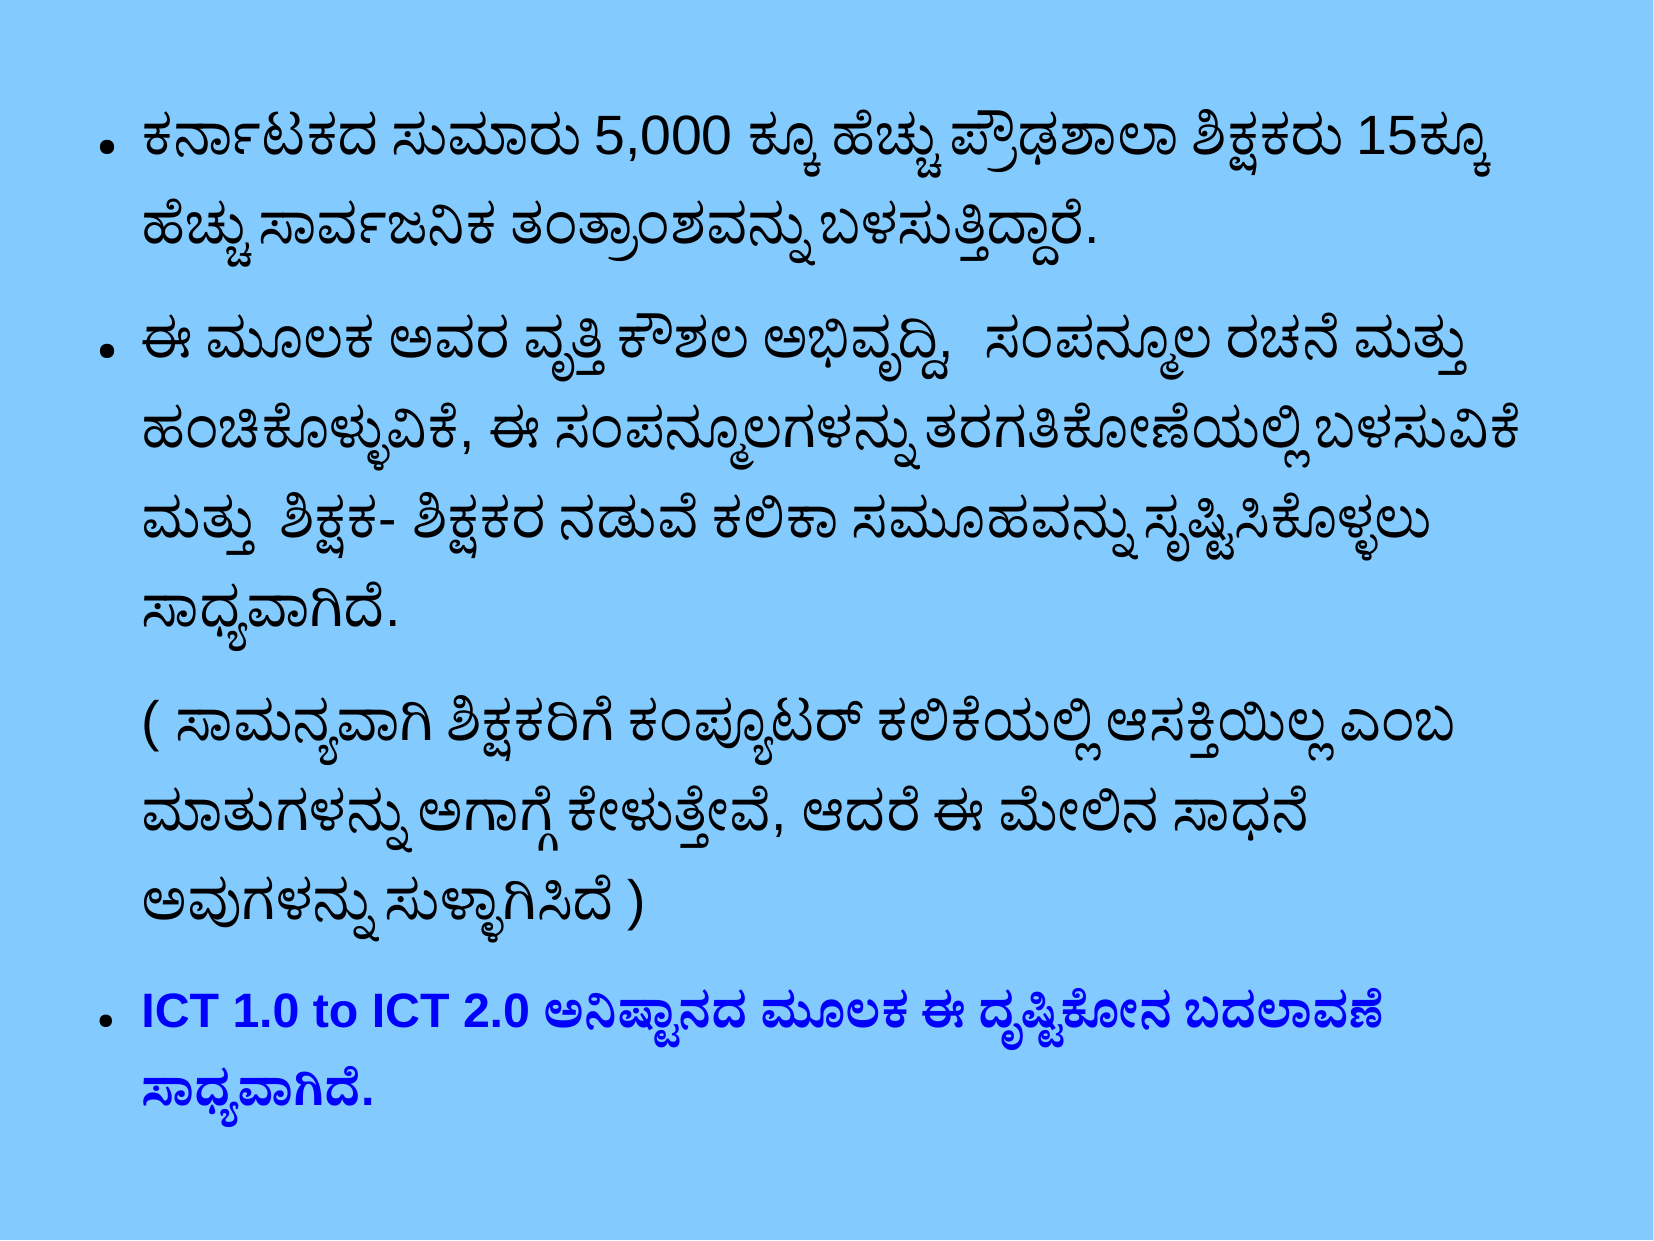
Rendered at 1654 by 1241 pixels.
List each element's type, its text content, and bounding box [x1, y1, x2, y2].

list ಕರ್ನಾಟಕದ ಸುಮಾರು 5,000 ಕ್ಕೂ ಹೆಚ್ಚು ಪ್ರೌಢಶಾಲಾ ಶಿಕ್ಷಕರು 15ಕ್ಕೂ ಹೆಚ್ಚು ಸಾರ್ವಜನಿಕ ತಂತ್ರಾಂಶವನ್ನು ಬಳಸುತ್ತಿದ್ದಾರೆ. ಈ ಮೂಲಕ ಅವರ ವೃತ್ತಿ ಕೌಶಲ ಅಭಿವೃದ್ದಿ, ಸಂಪನ್ಮೂಲ ರಚನೆ ಮತ್ತು ಹಂಚಿಕೊಳ್ಳುವಿಕೆ, ಈ ಸಂಪನ್ಮೂಲಗಳನ್ನು ತರಗತಿಕೋಣೆಯಲ್ಲಿ ಬಳಸುವಿಕೆ ಮತ್ತು ಶಿಕ್ಷಕ- ಶಿಕ್ಷಕರ ನಡುವೆ ಕಲಿಕಾ ಸಮೂಹವನ್ನು ಸೃಷ್ಟಿಸಿಕೊಳ್ಳಲು ಸಾಧ್ಯವಾಗಿದೆ. ( ಸಾಮನ್ಯವಾಗಿ ಶಿಕ್ಷಕರಿಗೆ ಕಂಪ್ಯೂಟರ್ ಕಲಿಕೆಯಲ್ಲಿ ಆಸಕ್ತಿಯಿಲ್ಲ ಎಂಬ ಮಾತುಗಳನ್ನು ಅಗಾಗ್ಗೆ ಕೇಳುತ್ತೇವೆ, ಆದರೆ ಈ ಮೇಲಿನ ಸಾಧನೆ ಅವುಗಳನ್ನು ಸುಳ್ಳಾಗಿಸಿದೆ ) ICT 1.0 to ICT 2.0 ಅನಿಷ್ಟಾನದ ಮೂಲಕ ಈ ದೃಷ್ಟಿಕೋನ ಬದಲಾವಣೆ ಸಾಧ್ಯವಾಗಿದೆ. [82, 104, 1538, 1152]
